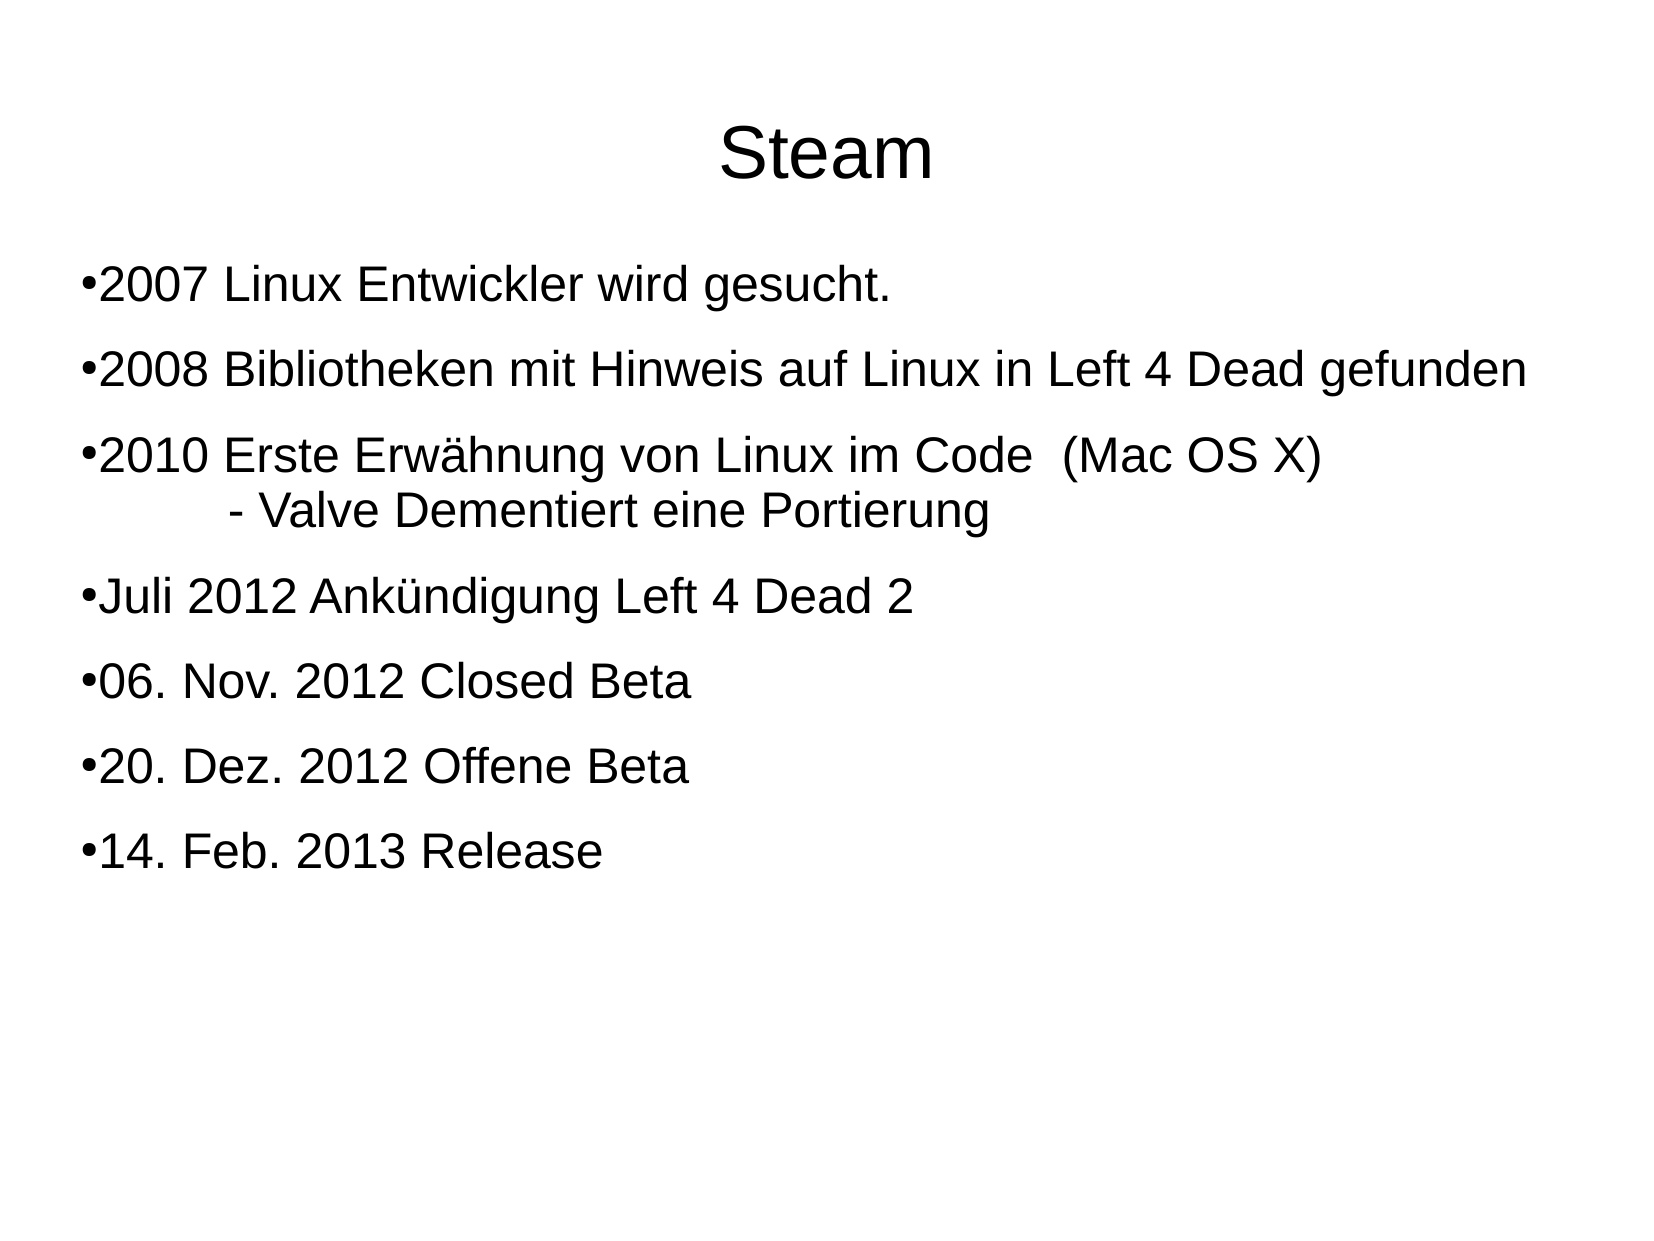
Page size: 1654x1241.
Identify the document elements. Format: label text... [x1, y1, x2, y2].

title Steam [82, 49, 1571, 257]
list 2007 Linux Entwickler wird gesucht. 2008 Bibliotheken mit Hinweis auf Linux in Left 4 Dead gefunden 2010 Erste Erwähnung von Linux im Code (Mac OS X) - Valve Dementiert eine Portierung Juli 2012 Ankündigung Left 4 Dead 2 06. Nov. 2012 Closed Beta 20. Dez. 2012 Offene Beta 14. Feb. 2013 Release [80, 256, 1536, 1169]
